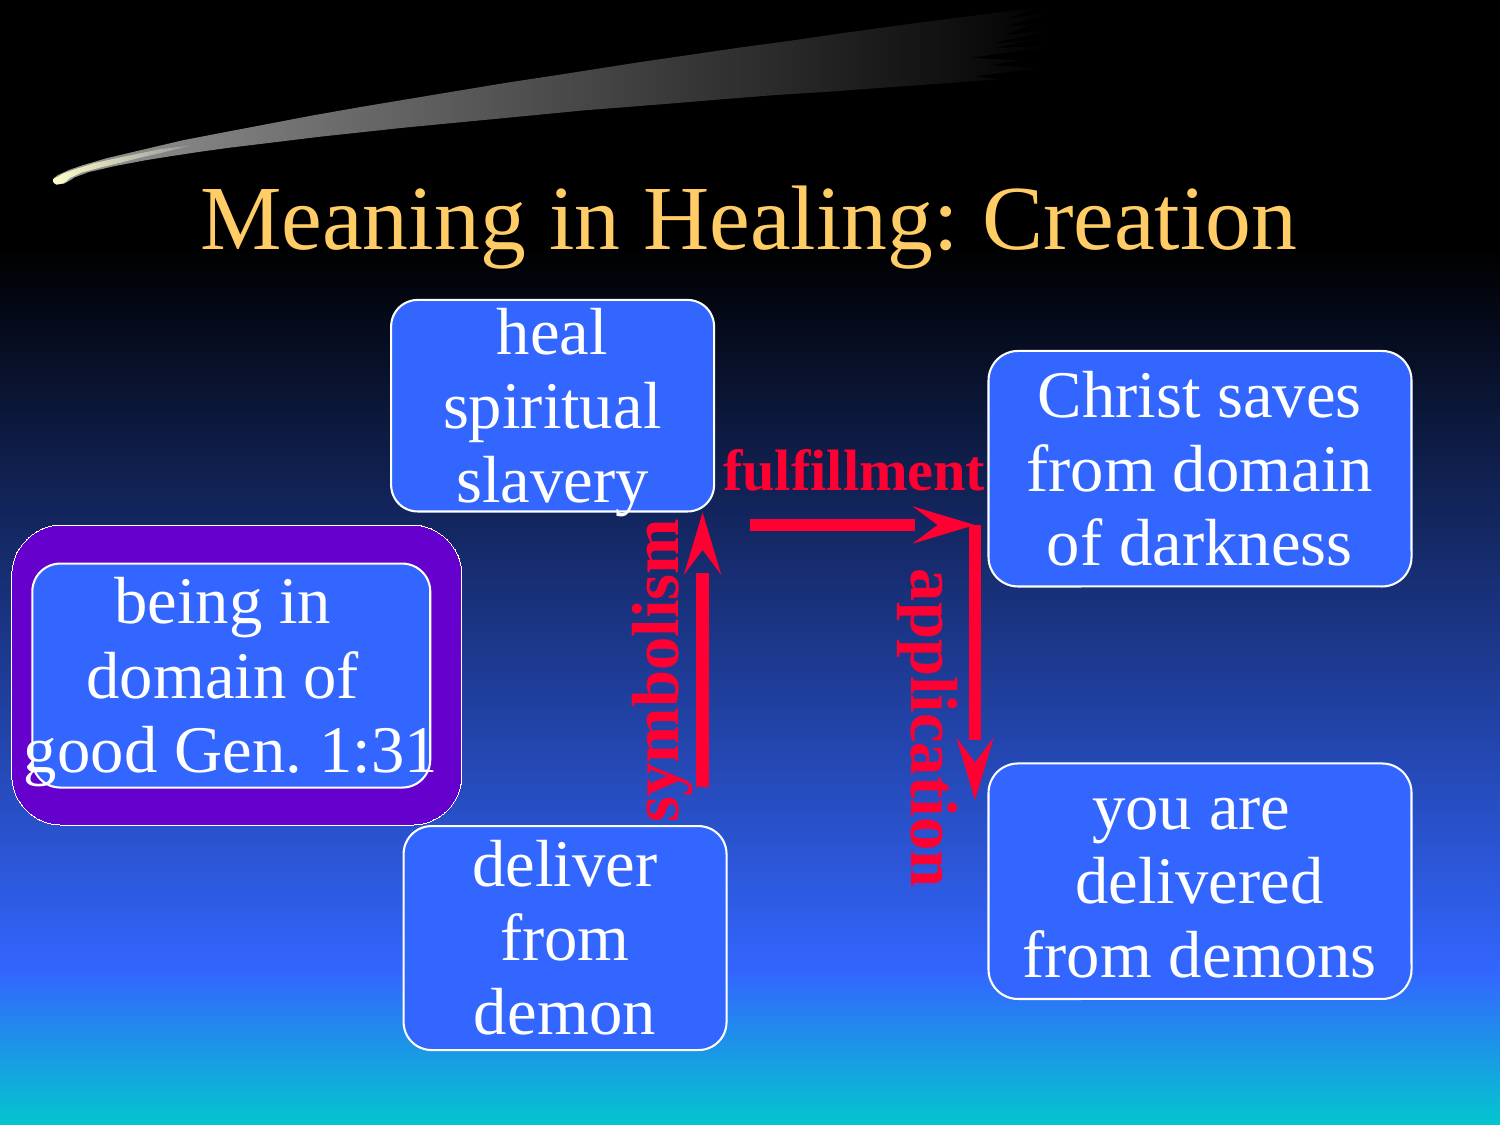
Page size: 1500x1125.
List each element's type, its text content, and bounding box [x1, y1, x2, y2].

text_box heal spiritual slavery [391, 299, 715, 512]
text_box symbolism [611, 478, 701, 838]
text_box being in domain of good Gen. 1:31 [32, 563, 431, 788]
title Meaning in Healing: Creation [112, 124, 1388, 313]
text_box application [889, 553, 979, 942]
text_box fulfillment [708, 430, 1096, 511]
text_box Christ saves from domain of darkness [988, 350, 1412, 587]
text_box you are delivered from demons [988, 763, 1412, 999]
text_box deliver from demon [403, 826, 727, 1051]
text_box [11, 525, 462, 826]
